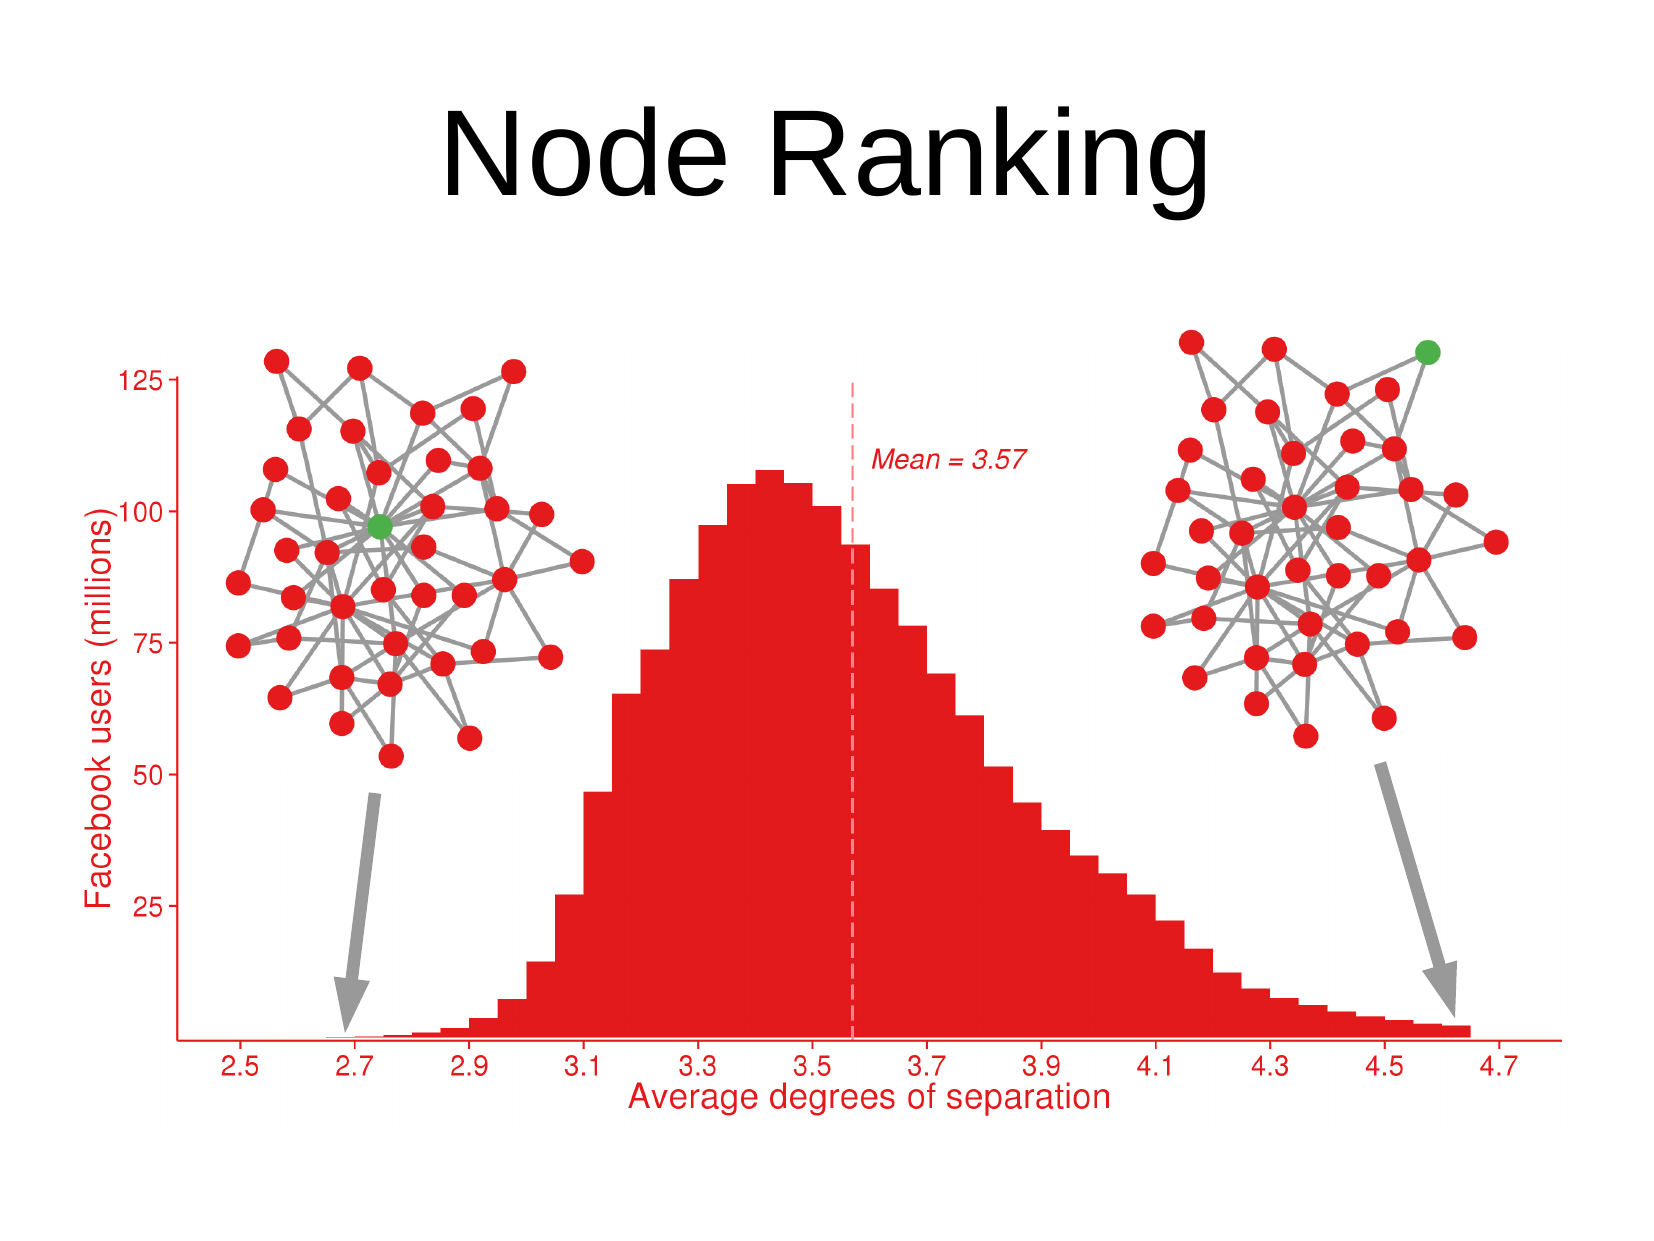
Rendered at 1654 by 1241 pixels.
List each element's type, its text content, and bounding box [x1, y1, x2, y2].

picture [63, 329, 1590, 1129]
title Node Ranking [82, 49, 1571, 257]
